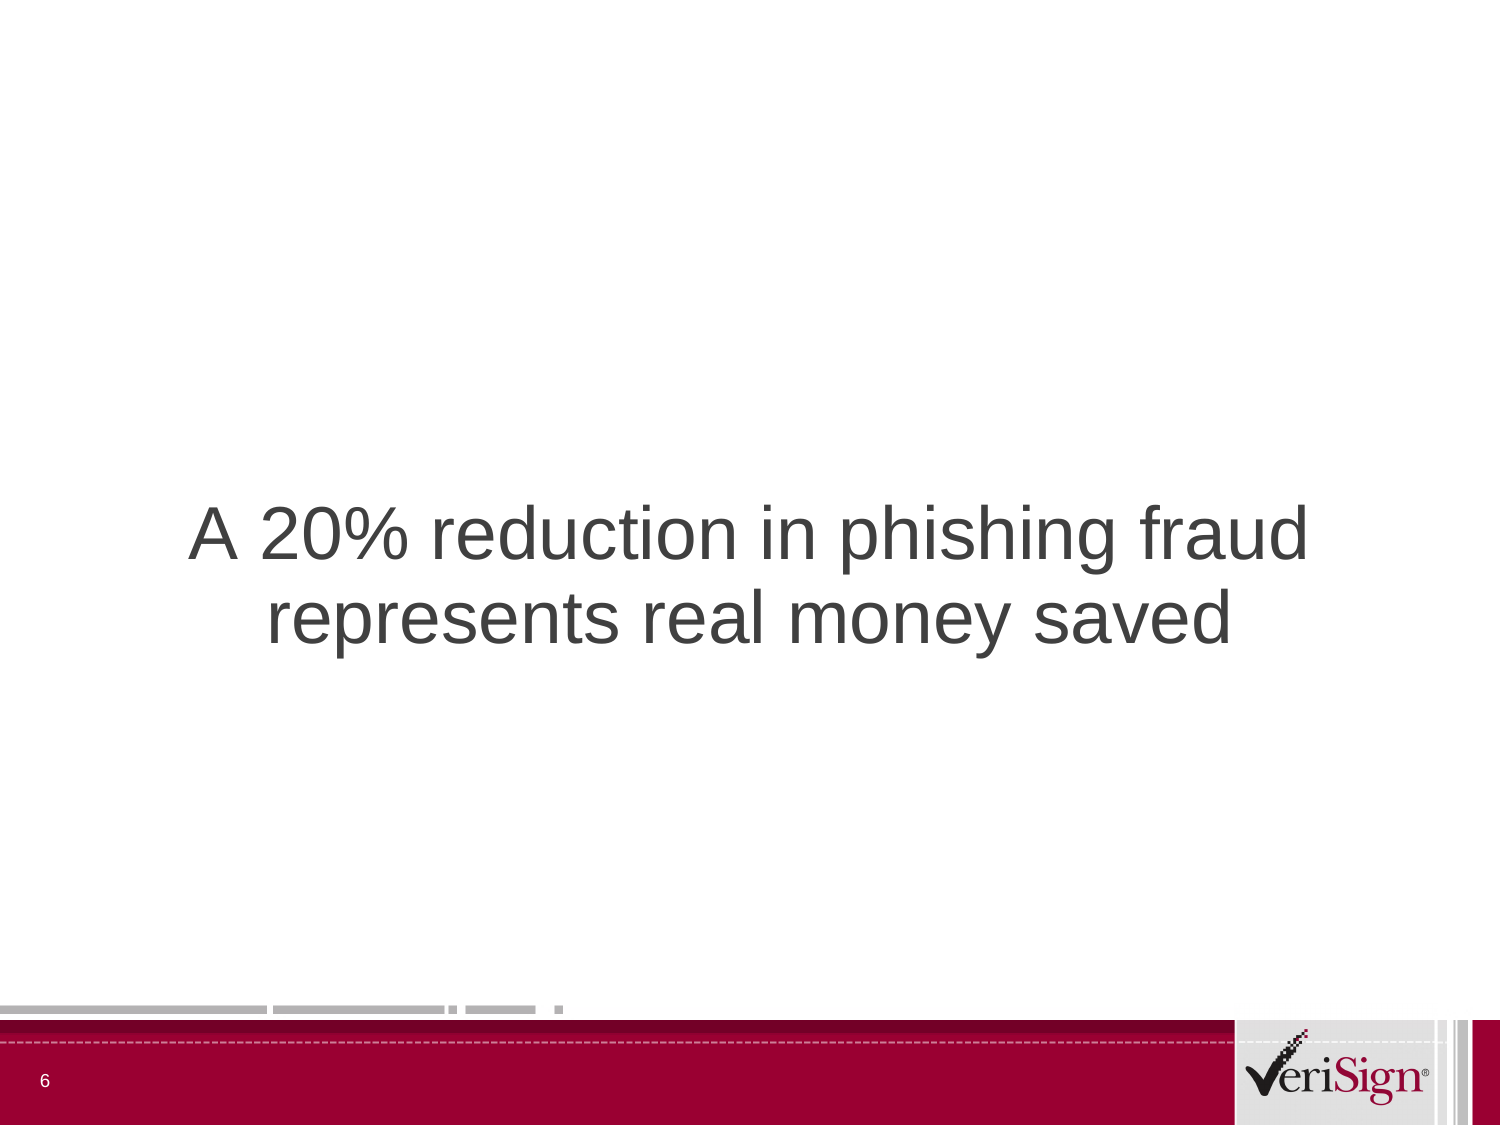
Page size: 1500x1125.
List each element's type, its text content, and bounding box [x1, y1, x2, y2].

title A 20% reduction in phishing fraud represents real money saved [75, 387, 1426, 763]
